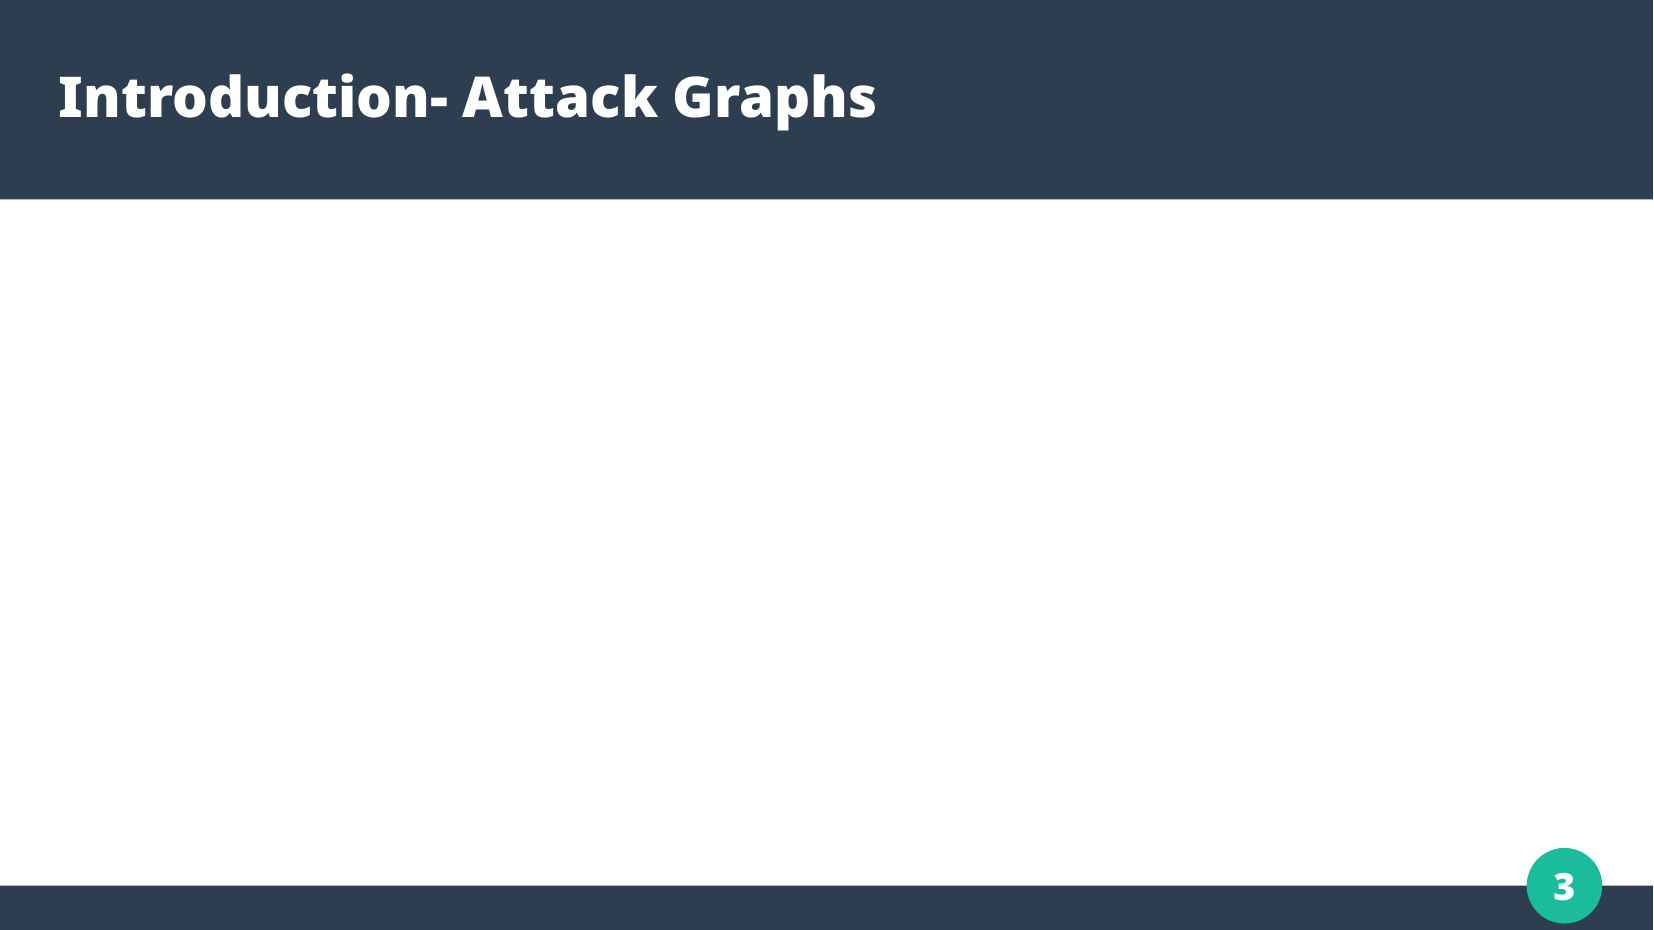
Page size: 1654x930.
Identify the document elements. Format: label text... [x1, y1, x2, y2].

title Introduction- Attack Graphs [58, 36, 1594, 155]
